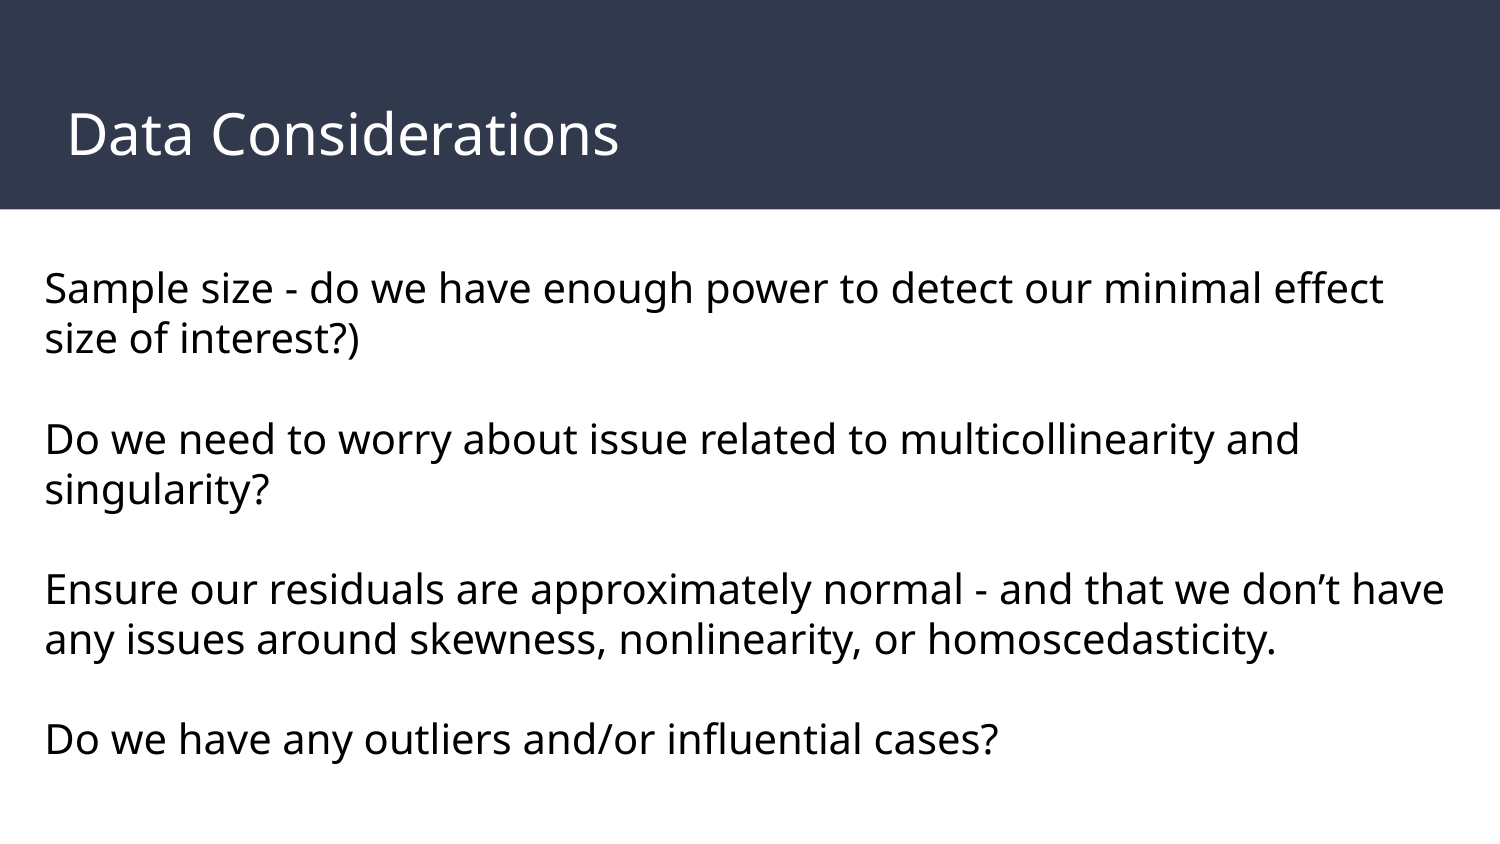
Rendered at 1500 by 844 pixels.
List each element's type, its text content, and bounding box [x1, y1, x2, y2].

text_box Sample size - do we have enough power to detect our minimal effect size of interest?) Do we need to worry about issue related to multicollinearity and singularity? Ensure our residuals are approximately normal - and that we don’t have any issues around skewness, nonlinearity, or homoscedasticity. Do we have any outliers and/or influential cases? [29, 247, 1463, 808]
title Data Considerations [51, 82, 1449, 185]
